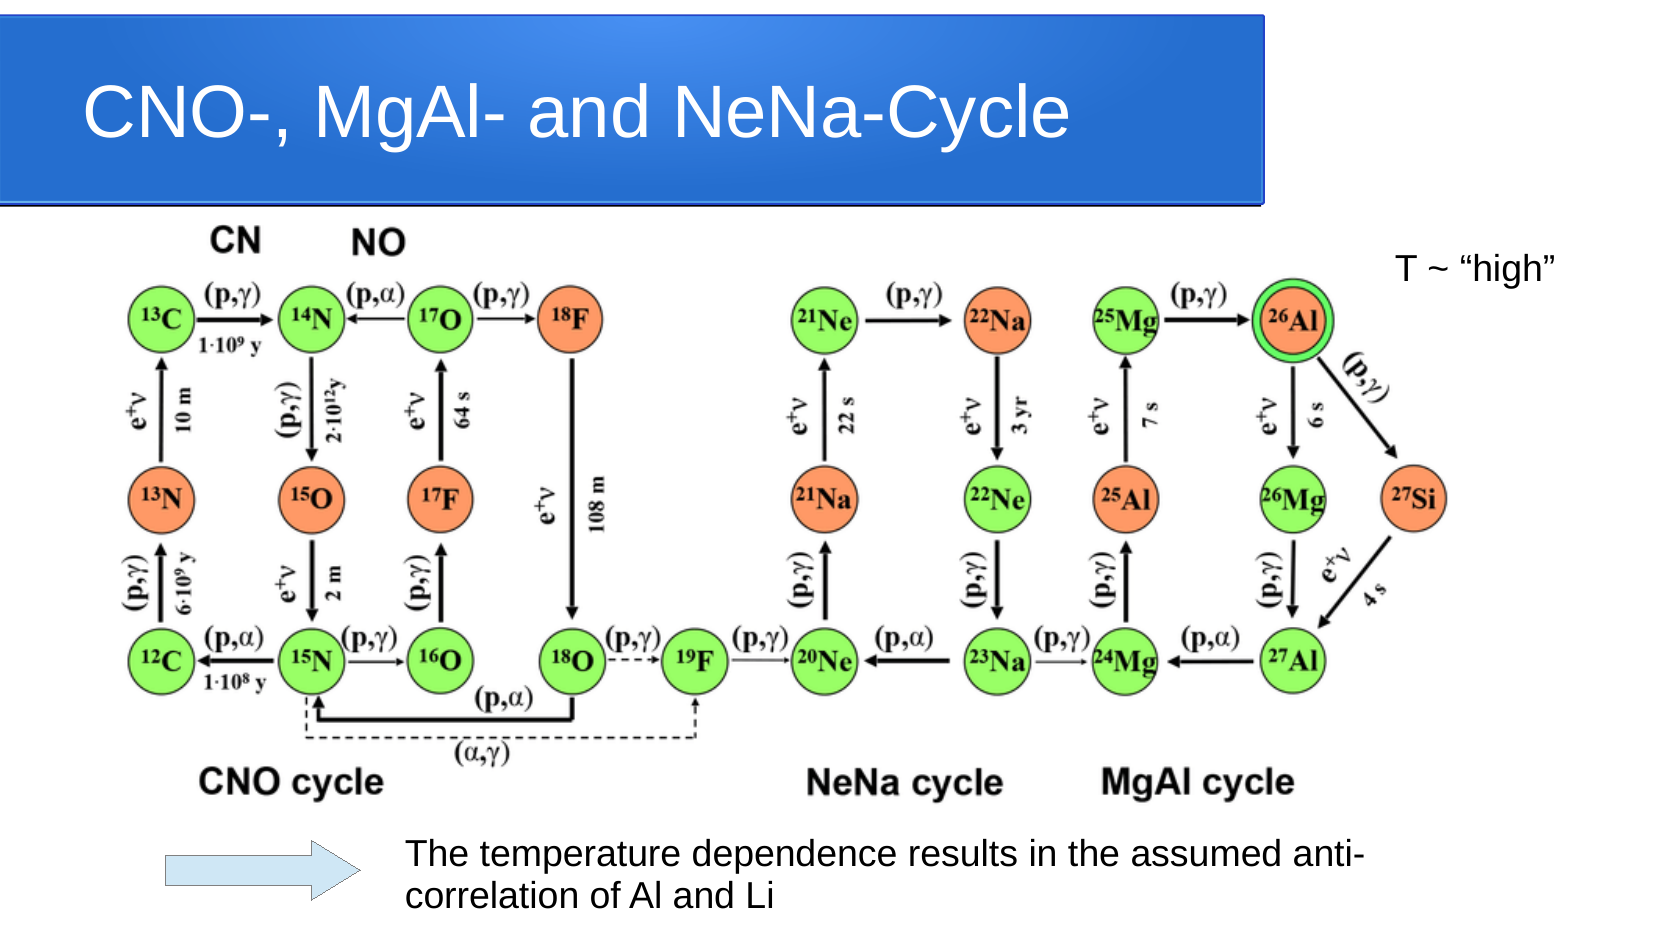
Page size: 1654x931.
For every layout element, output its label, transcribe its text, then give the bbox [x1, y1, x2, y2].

text_box T ~ “high” [1380, 240, 1606, 297]
text_box [165, 840, 361, 901]
text_box The temperature dependence results in the assumed anti-correlation of Al and Li [390, 825, 1441, 924]
picture [120, 224, 1449, 809]
title CNO-, MgAl- and NeNa-Cycle [82, 35, 1235, 189]
